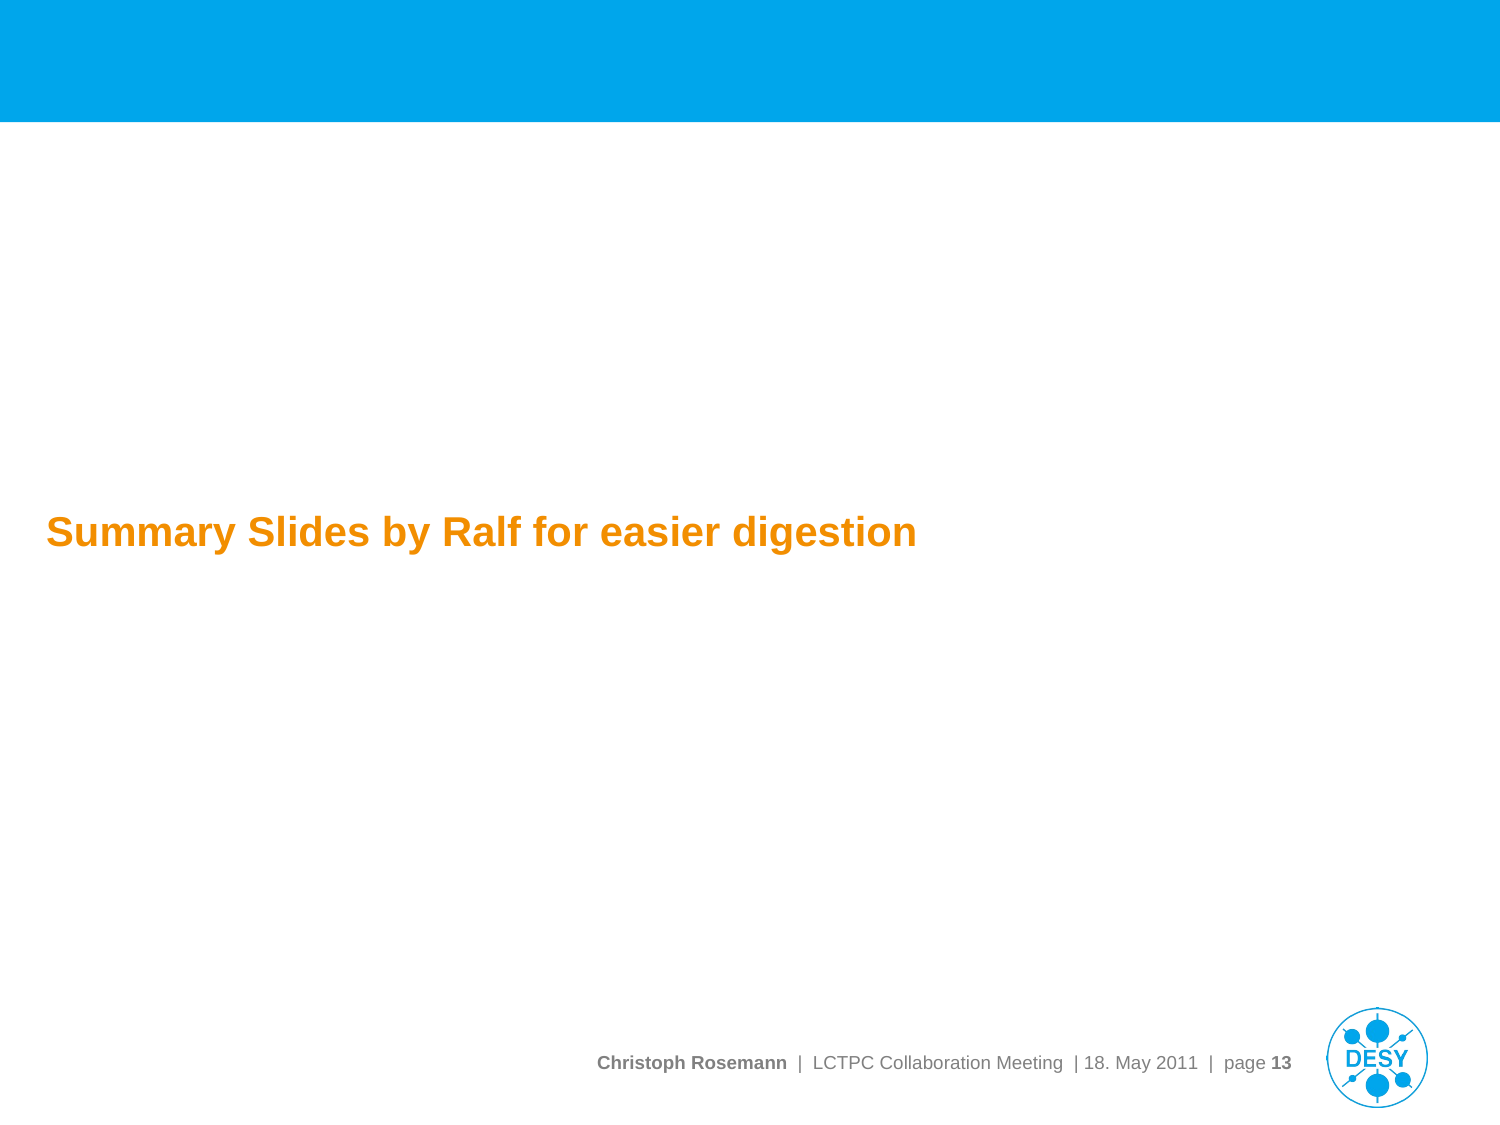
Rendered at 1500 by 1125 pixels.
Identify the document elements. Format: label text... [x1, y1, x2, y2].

picture [1326, 1007, 1428, 1108]
subtitle Summary Slides by Ralf for easier digestion [46, 167, 1444, 896]
